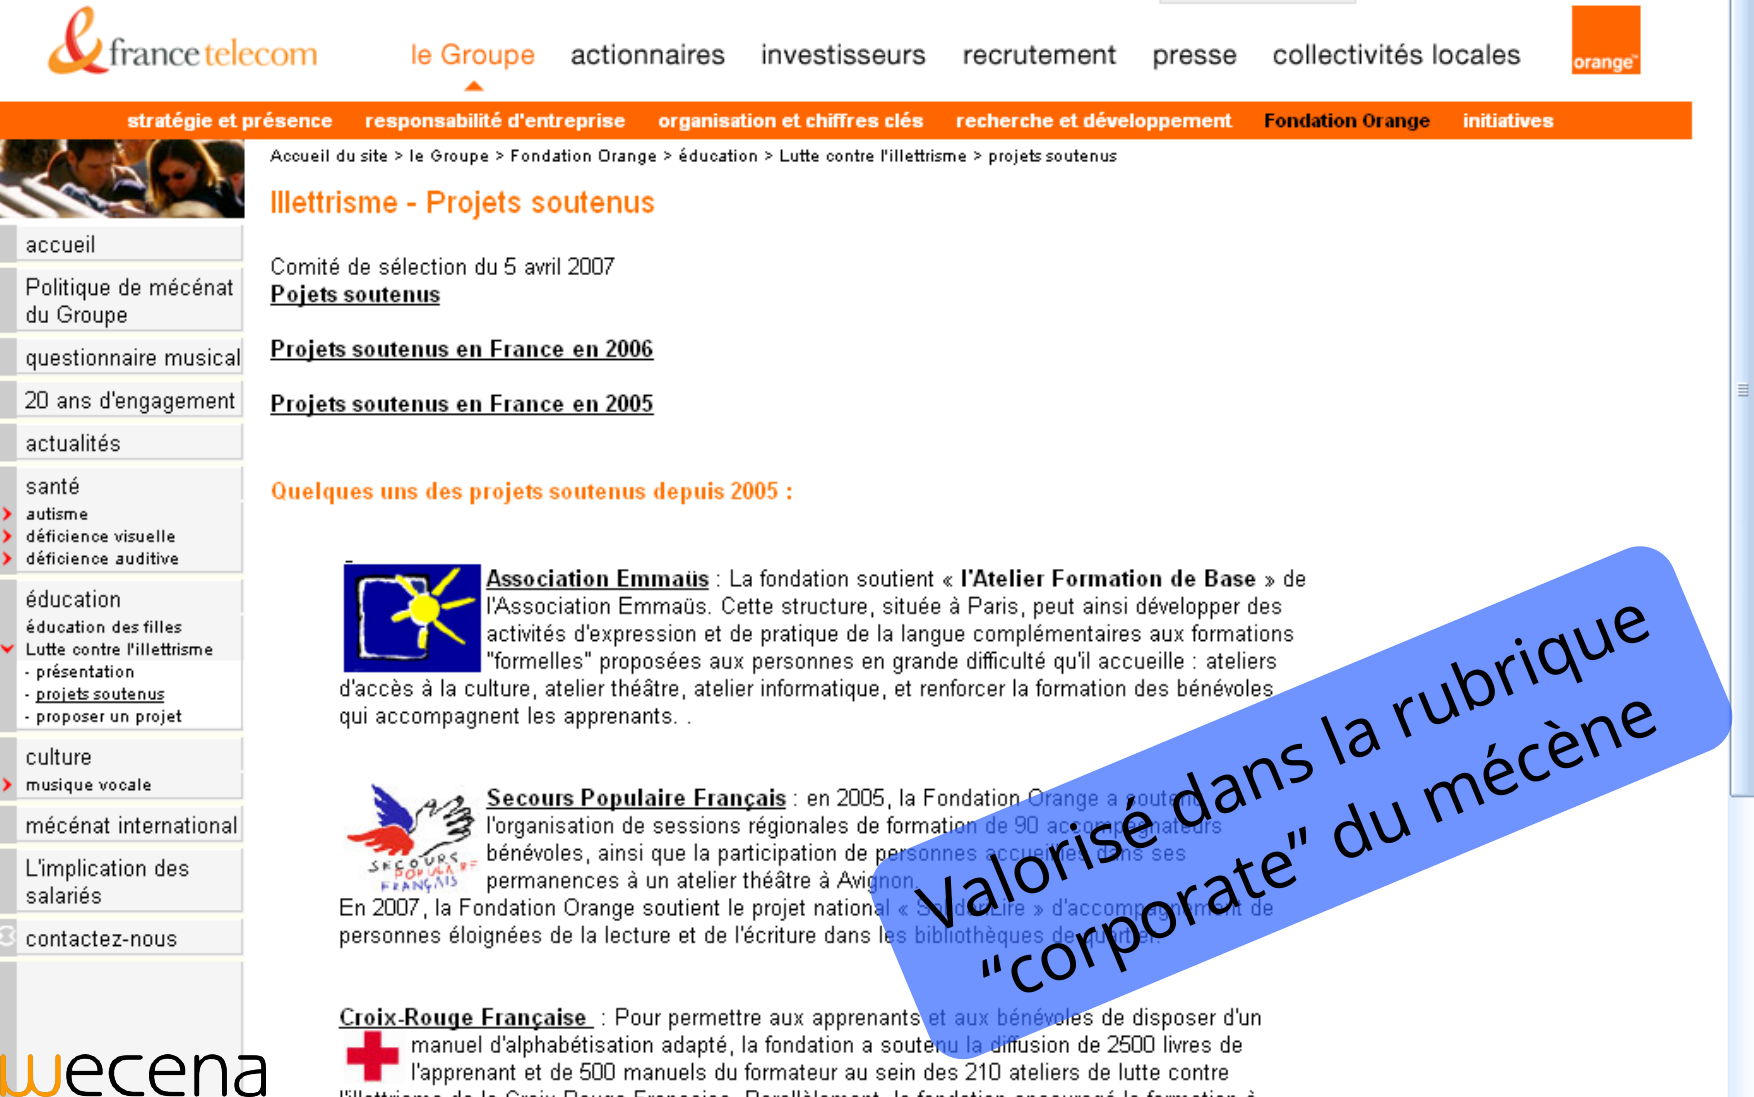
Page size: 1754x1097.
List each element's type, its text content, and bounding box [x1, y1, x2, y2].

picture [0, 0, 1754, 1097]
text_box Valorisé dans la rubrique “corporate” du mécène [870, 546, 1733, 1060]
